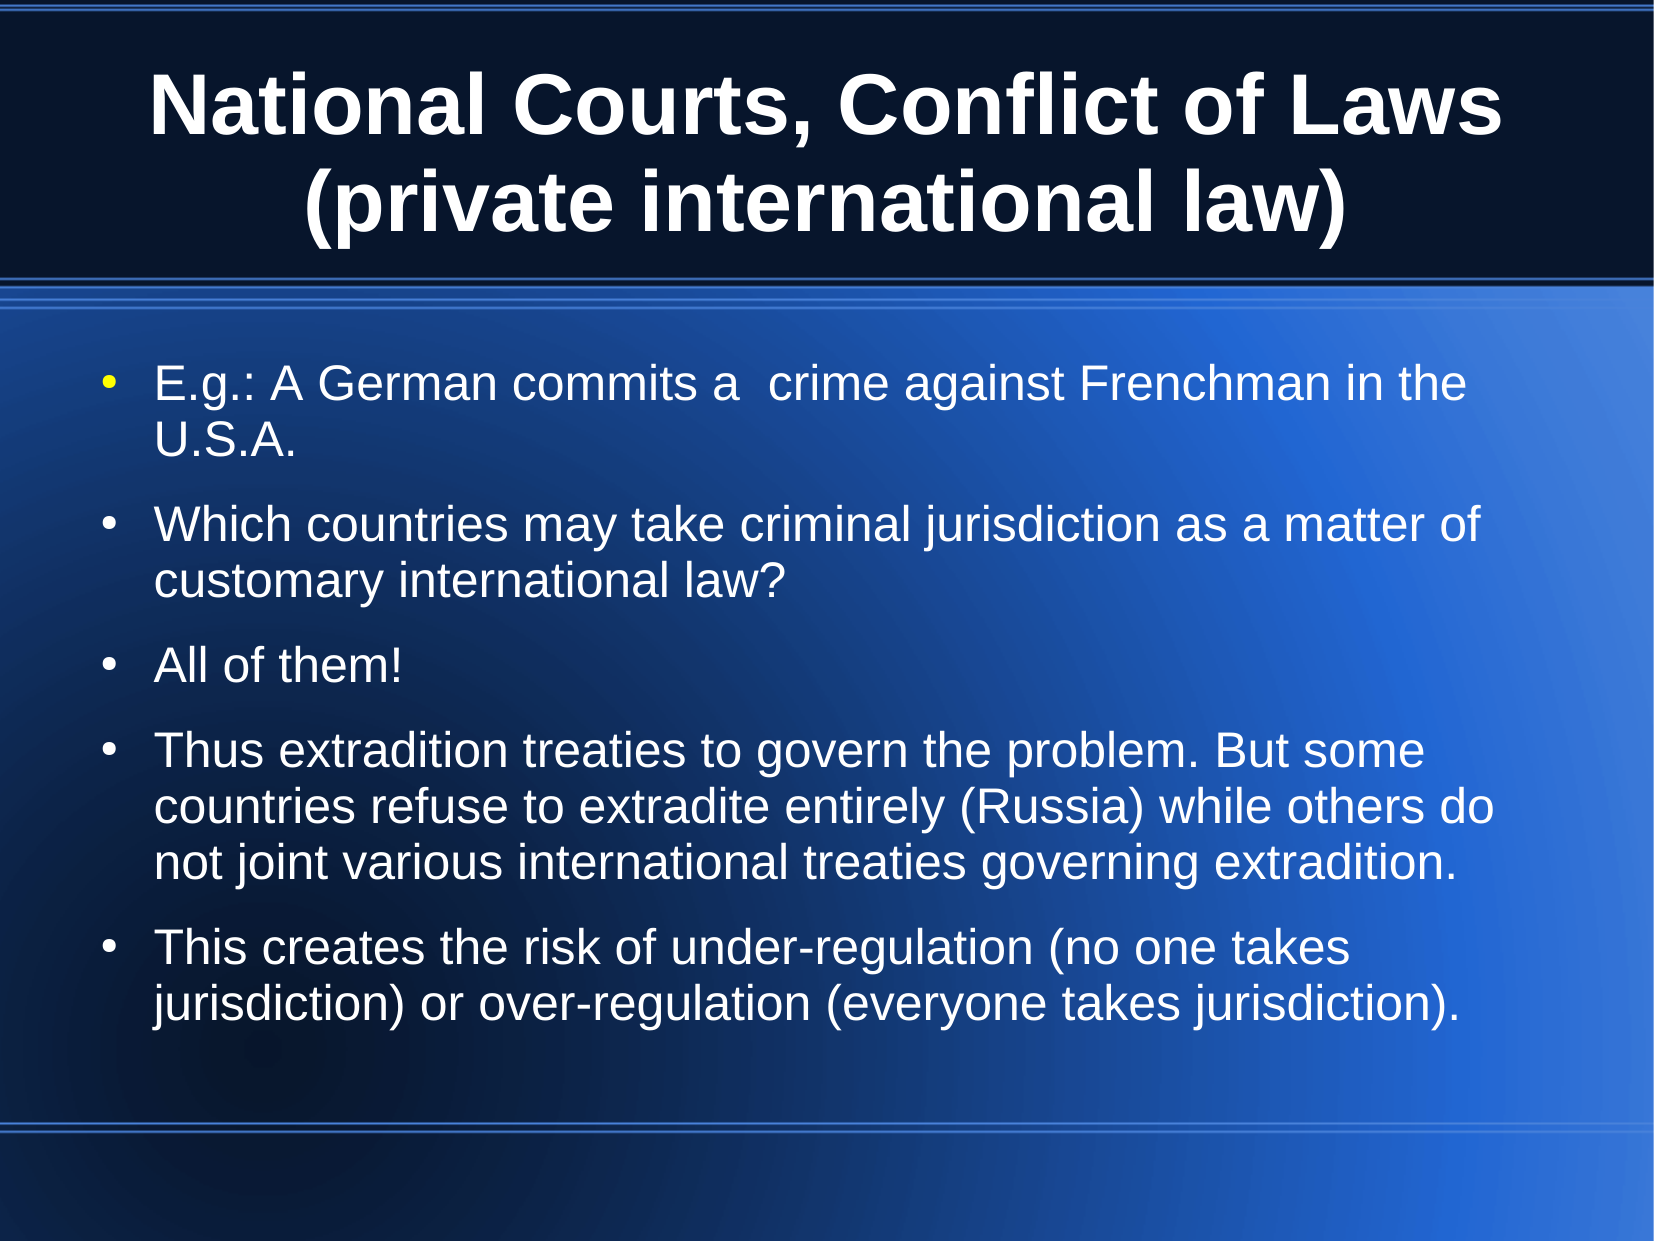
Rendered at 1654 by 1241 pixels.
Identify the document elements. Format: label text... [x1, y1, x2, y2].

picture [0, 0, 1654, 1241]
list E.g.: A German commits a crime against Frenchman in the U.S.A. Which countries may take criminal jurisdiction as a matter of customary international law? All of them! Thus extradition treaties to govern the problem. But some countries refuse to extradite entirely (Russia) while others do not joint various international treaties governing extradition. This creates the risk of under-regulation (no one takes jurisdiction) or over-regulation (everyone takes jurisdiction). [82, 355, 1571, 1141]
title National Courts, Conflict of Laws (private international law) [82, 49, 1571, 257]
